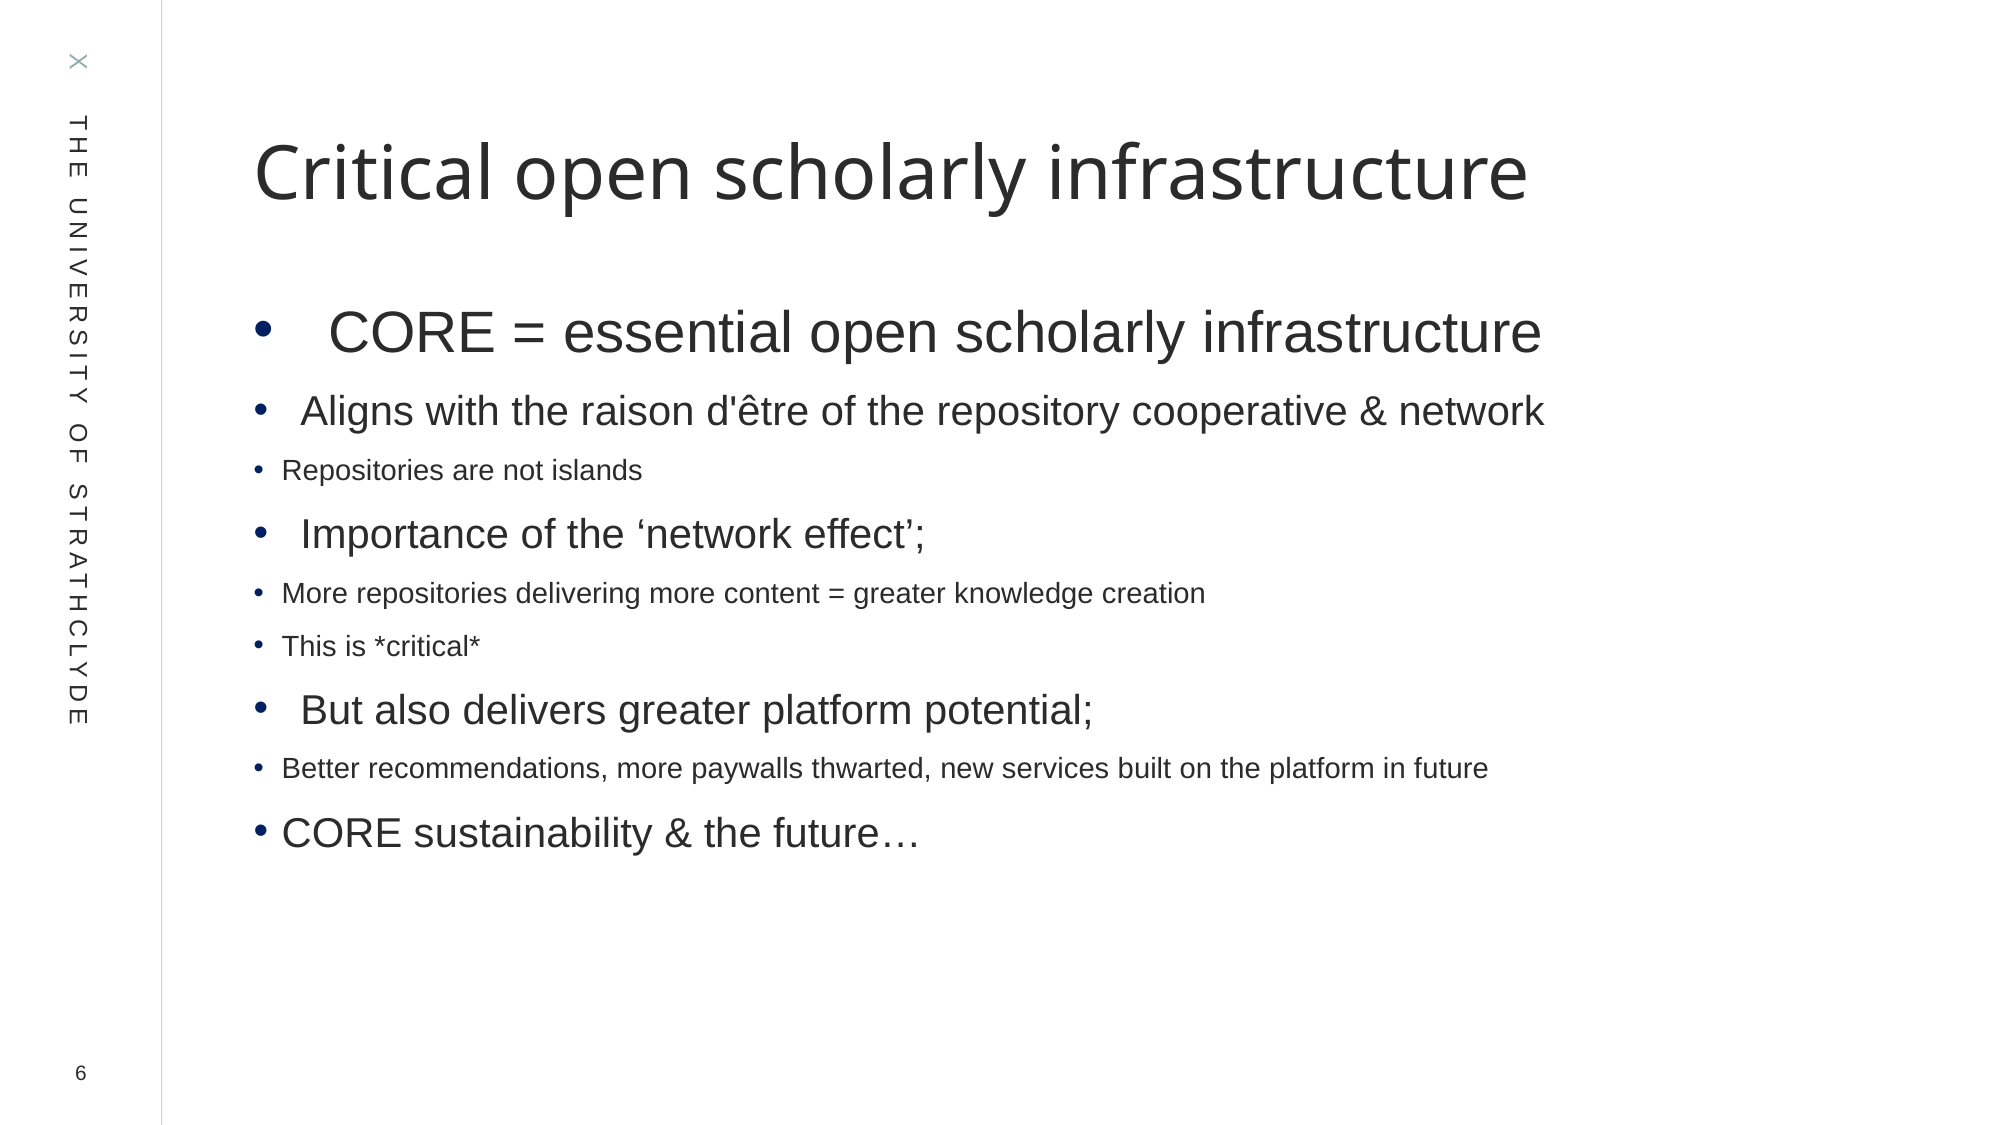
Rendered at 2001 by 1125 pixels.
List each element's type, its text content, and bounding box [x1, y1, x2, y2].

title Critical open scholarly infrastructure [253, 110, 1907, 233]
list CORE = essential open scholarly infrastructure Aligns with the raison d'être of the repository cooperative & network Repositories are not islands Importance of the ‘network effect’; More repositories delivering more content = greater knowledge creation This is *critical* But also delivers greater platform potential; Better recommendations, more paywalls thwarted, new services built on the platform in future CORE sustainability & the future… [253, 272, 1907, 1053]
text_box 6 [38, 1052, 123, 1091]
